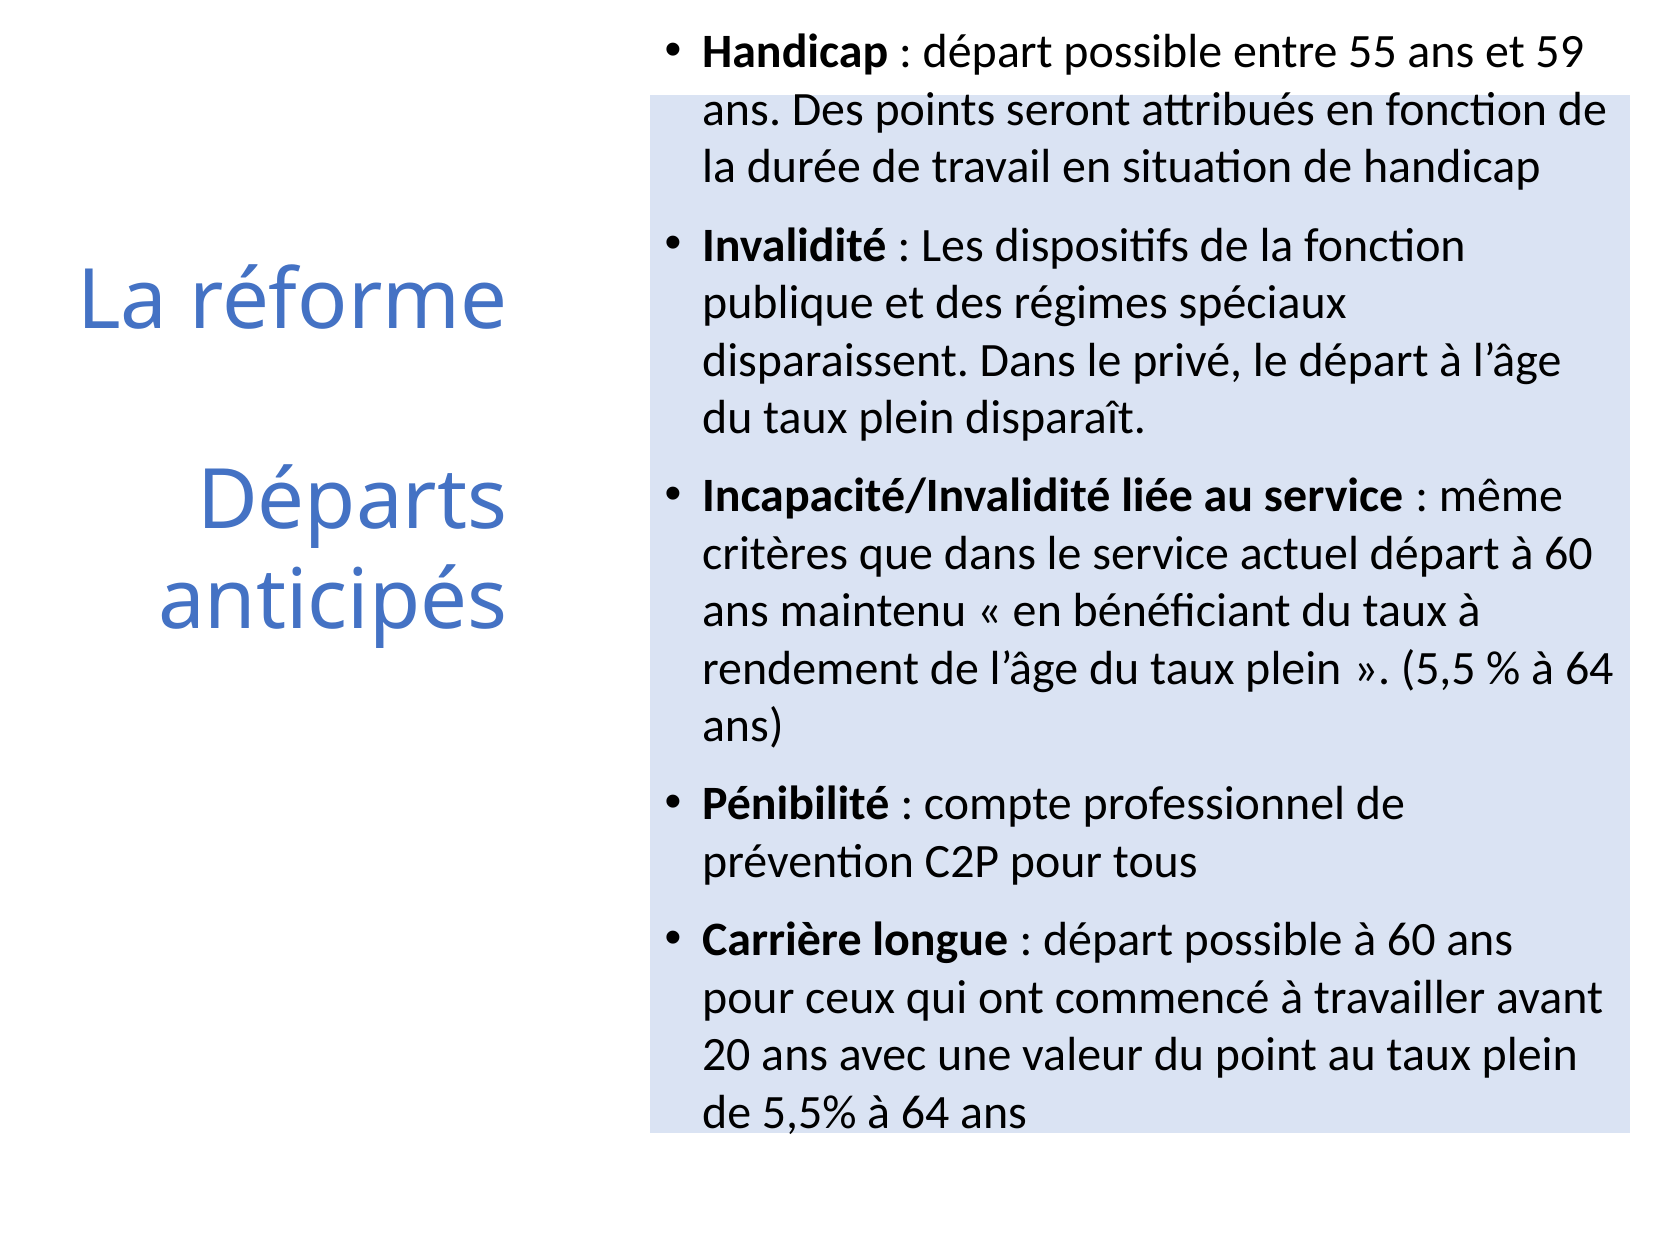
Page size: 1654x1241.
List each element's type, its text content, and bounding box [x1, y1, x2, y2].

text_box Handicap : départ possible entre 55 ans et 59 ans. Des points seront attribués en fonction de la durée de travail en situation de handicap Invalidité : Les dispositifs de la fonction publique et des régimes spéciaux disparaissent. Dans le privé, le départ à l’âge du taux plein disparaît. Incapacité/Invalidité liée au service : même critères que dans le service actuel départ à 60 ans maintenu « en bénéficiant du taux à rendement de l’âge du taux plein ». (5,5 % à 64 ans) Pénibilité : compte professionnel de prévention C2P pour tous Carrière longue : départ possible à 60 ans pour ceux qui ont commencé à travailler avant 20 ans avec une valeur du point au taux plein de 5,5% à 64 ans [649, 94, 1631, 1134]
title La réforme Départs anticipés [23, 150, 562, 960]
